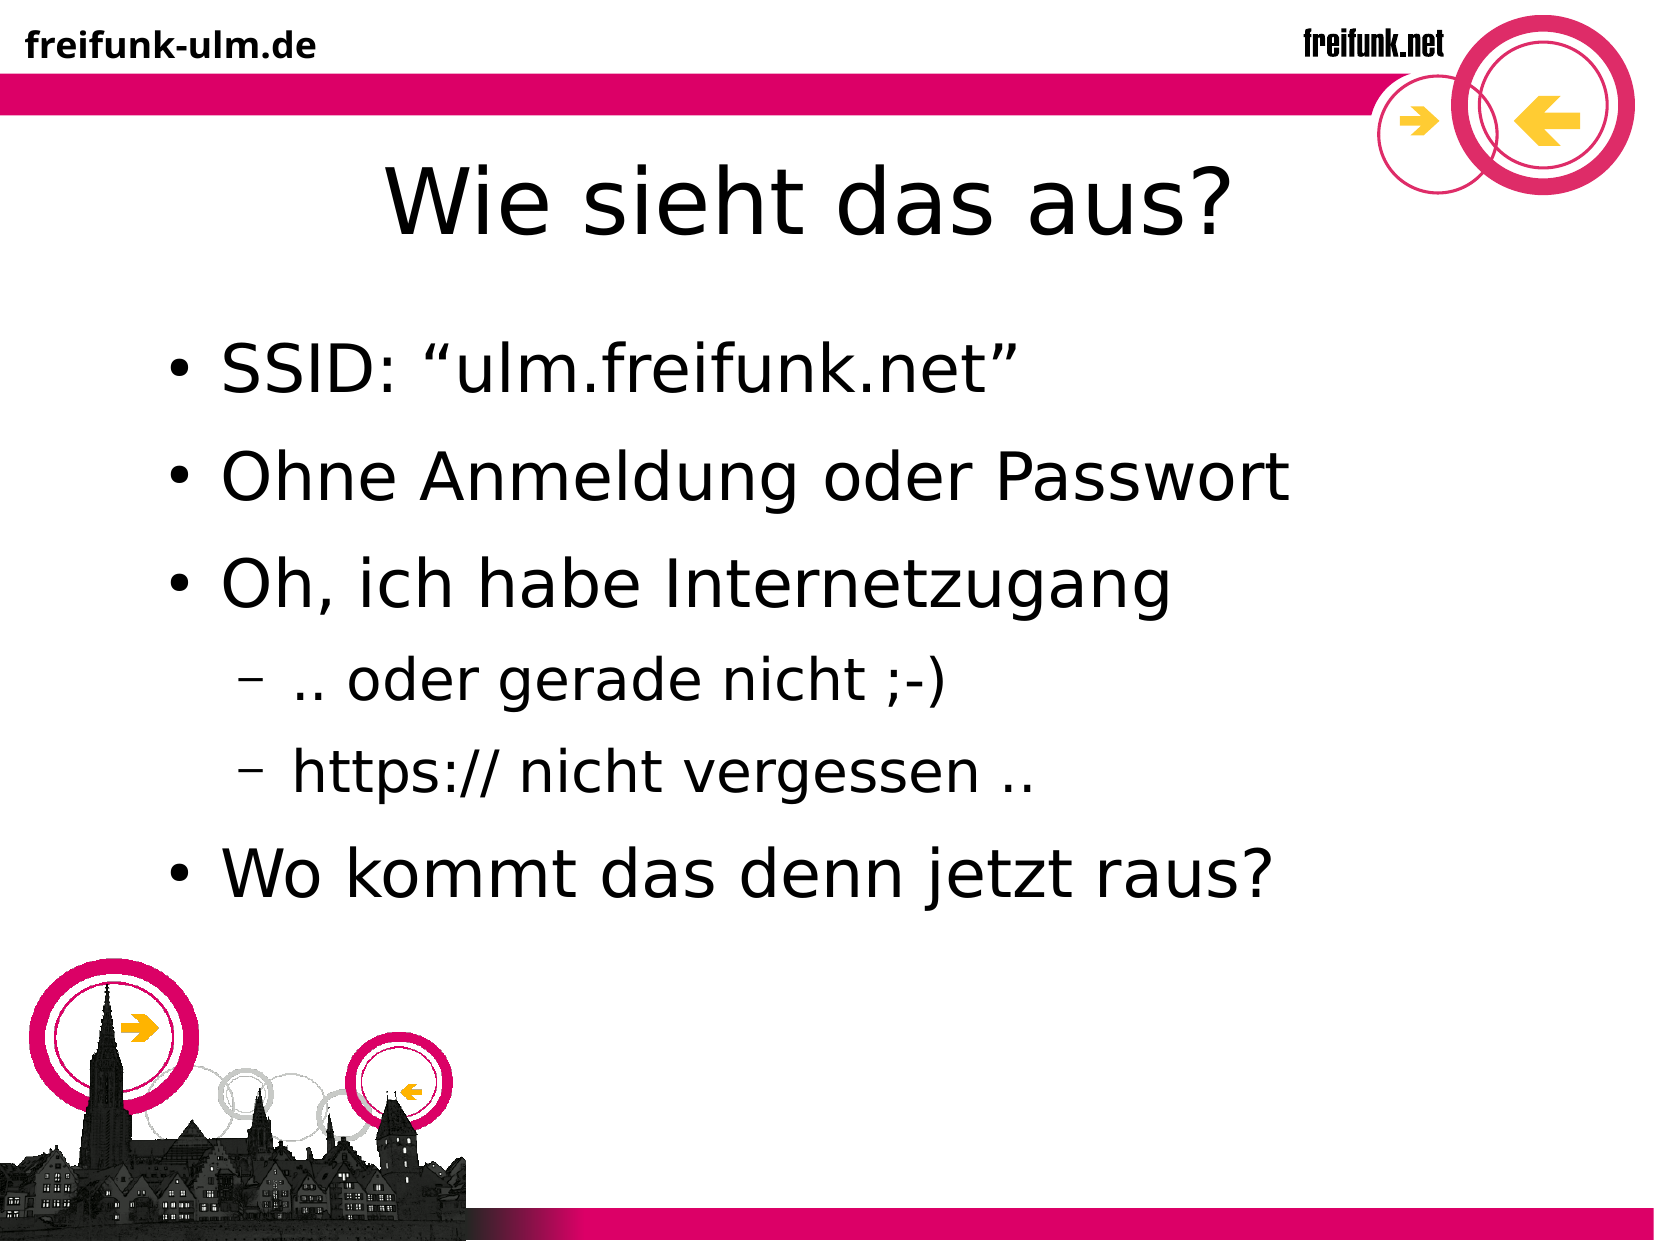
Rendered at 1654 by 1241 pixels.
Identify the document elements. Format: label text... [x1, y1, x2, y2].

picture [0, 955, 1654, 1241]
list SSID: “ulm.freifunk.net” Ohne Anmeldung oder Passwort Oh, ich habe Internetzugang .. oder gerade nicht ;-) https:// nicht vergessen .. Wo kommt das denn jetzt raus? [150, 330, 1639, 1051]
picture [0, 15, 1636, 196]
title Wie sieht das aus? [180, 196, 1441, 271]
